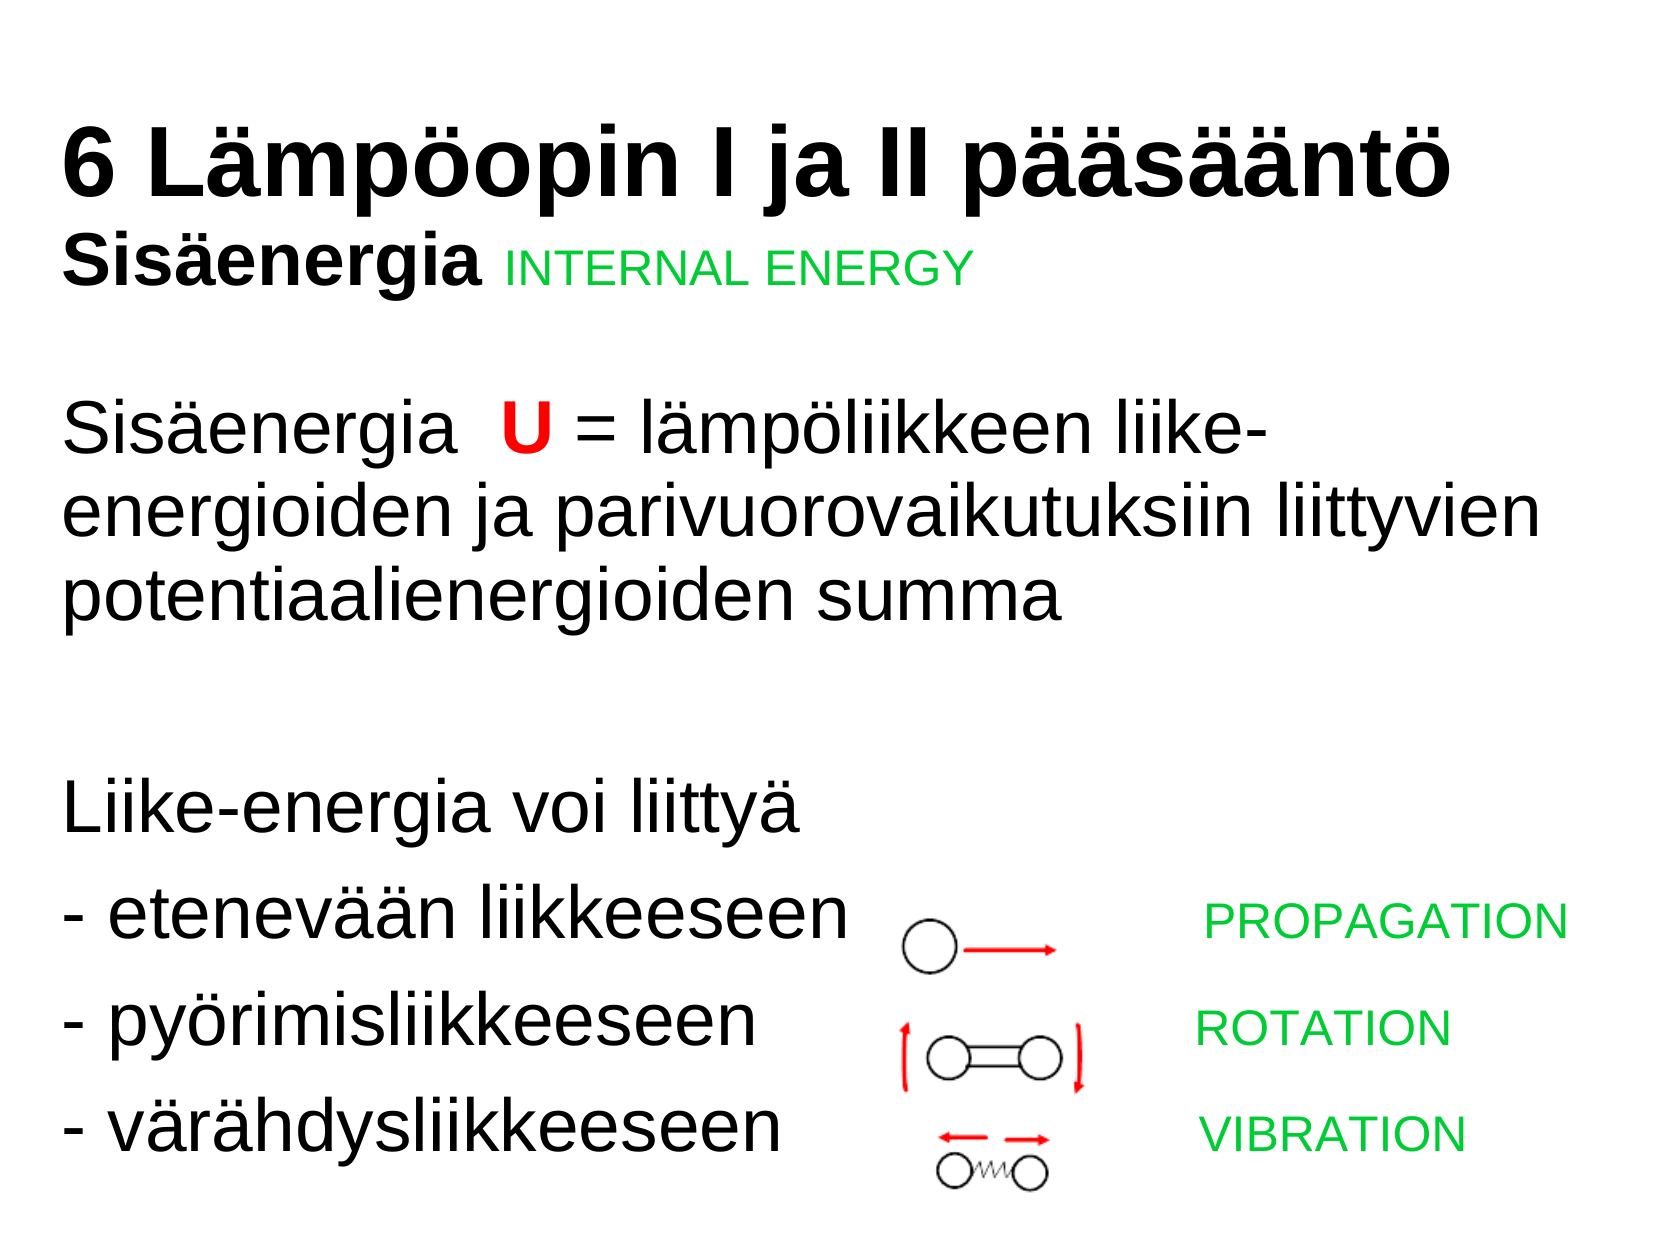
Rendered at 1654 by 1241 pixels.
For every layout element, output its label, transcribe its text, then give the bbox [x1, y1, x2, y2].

picture [862, 855, 1124, 1241]
text_box 6 Lämpöopin I ja II pääsääntö Sisäenergia INTERNAL ENERGY Sisäenergia U = lämpöliikkeen liike-energioiden ja parivuorovaikutuksiin liittyvien potentiaalienergioiden summa Liike-energia voi liittyä - etenevään liikkeeseen PROPAGATION - pyörimisliikkeeseen ROTATION - värähdysliikkeeseen VIBRATION [47, 99, 1630, 1063]
